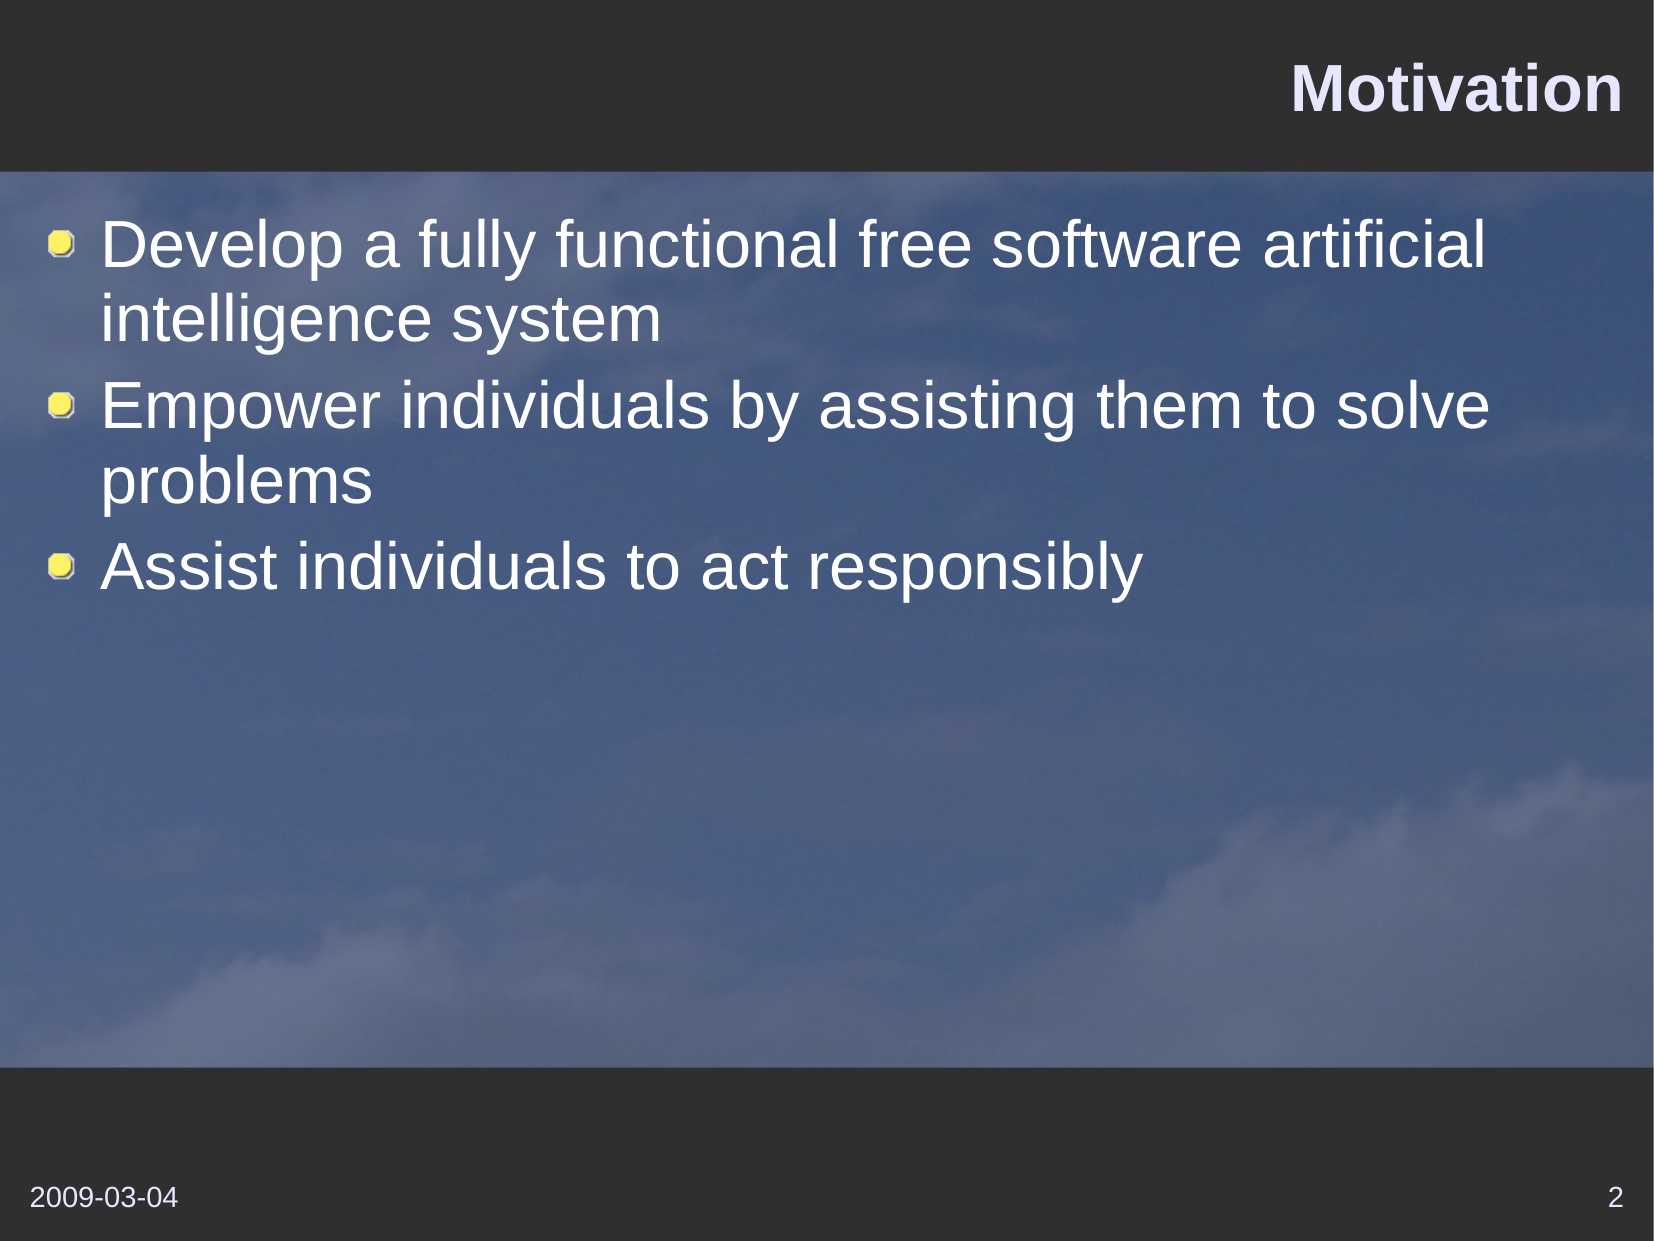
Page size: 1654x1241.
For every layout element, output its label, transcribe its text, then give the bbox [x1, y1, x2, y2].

title Motivation [29, 29, 1625, 148]
picture [0, 0, 1654, 1241]
list Develop a fully functional free software artificial intelligence system Empower individuals by assisting them to solve problems Assist individuals to act responsibly [29, 206, 1625, 1034]
